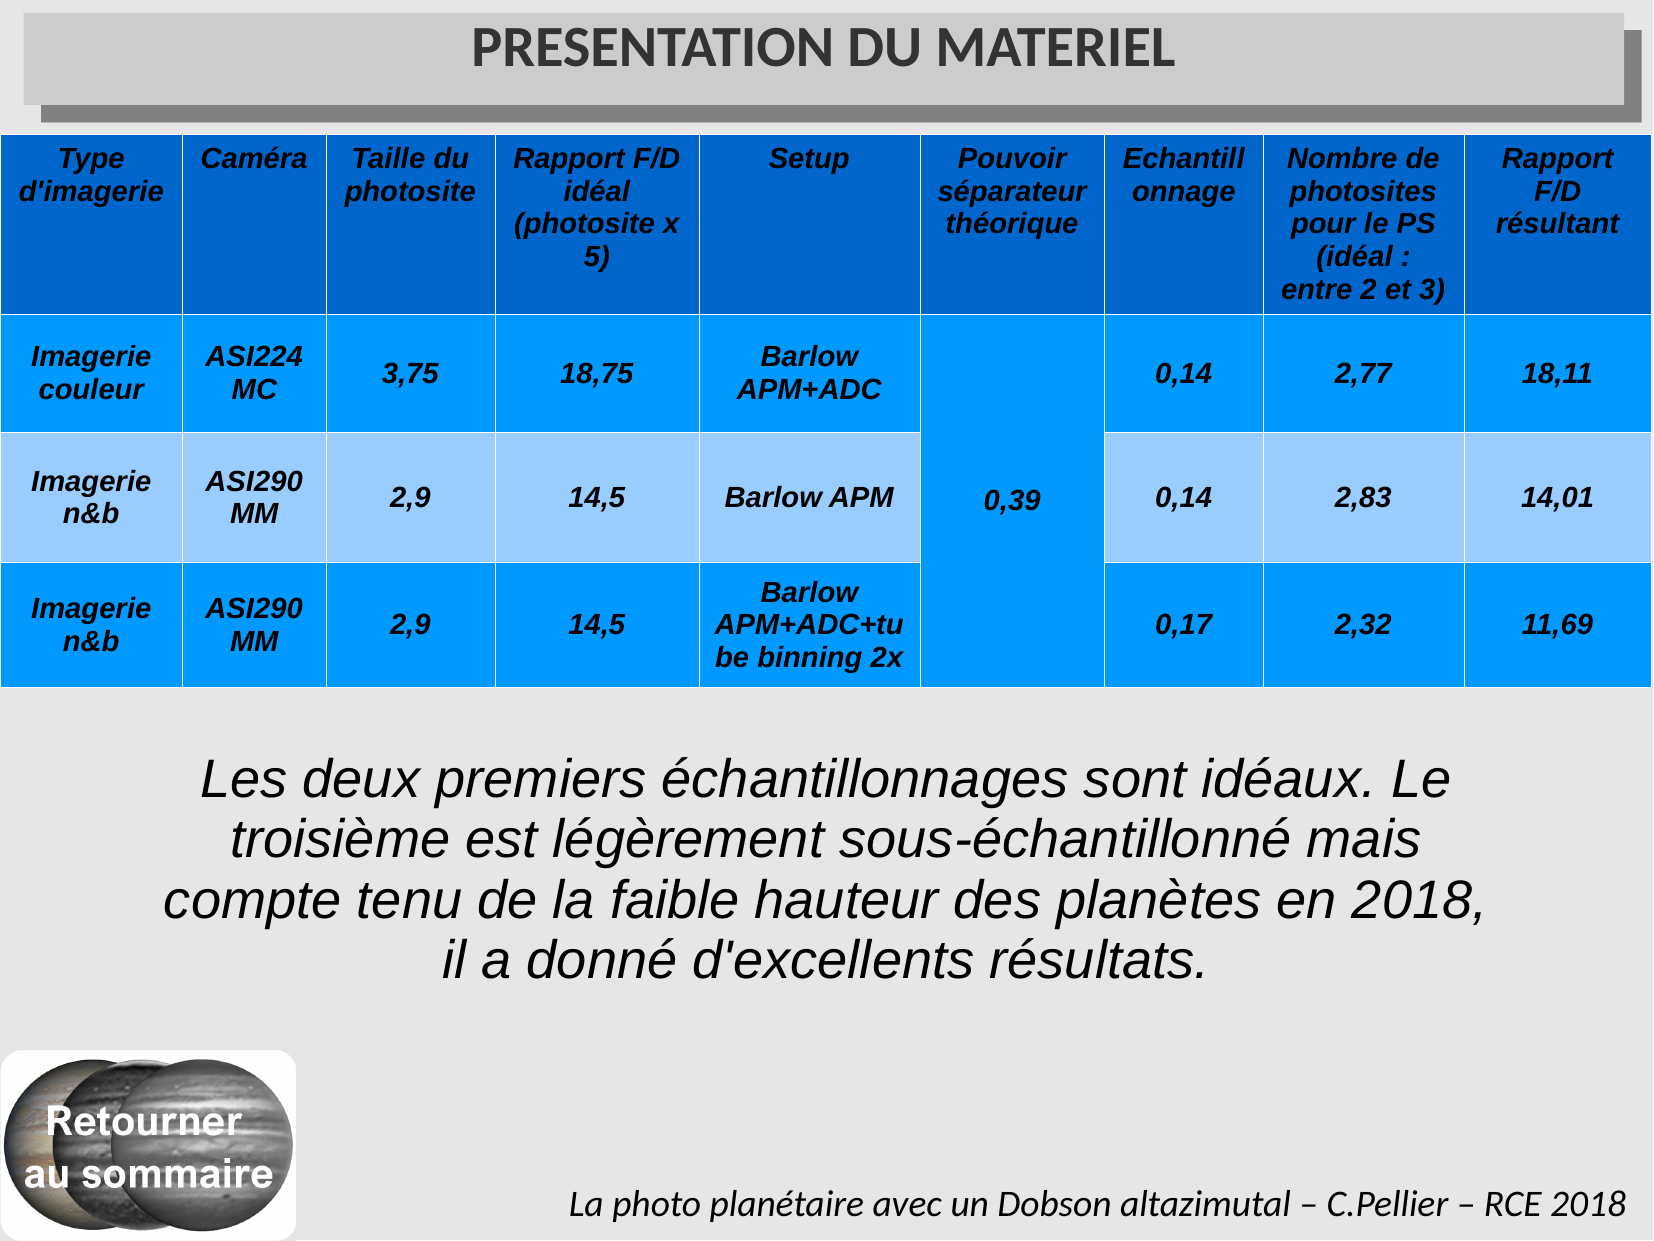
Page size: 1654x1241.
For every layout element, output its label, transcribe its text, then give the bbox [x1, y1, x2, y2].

table_cell 11,69 [1465, 563, 1651, 687]
table_cell 0,39 [921, 315, 1104, 687]
table_cell 2,83 [1264, 433, 1464, 562]
table_cell 3,75 [327, 315, 495, 432]
table_cell 18,75 [496, 315, 699, 432]
table_cell ASI224MC [183, 315, 326, 432]
table_header Taille du photosite [327, 135, 495, 314]
table_cell 18,11 [1465, 315, 1651, 432]
table_cell ASI290MM [183, 563, 326, 687]
table_cell 0,14 [1105, 433, 1263, 562]
table_header Pouvoir séparateur théorique [921, 135, 1104, 314]
table_cell 2,77 [1264, 315, 1464, 432]
table_header Rapport F/D résultant [1465, 135, 1651, 314]
text_box Les deux premiers échantillonnages sont idéaux. Le troisième est légèrement sous-échantillonné mais compte tenu de la faible hauteur des planètes en 2018, il a donné d'excellents résultats. [147, 740, 1506, 997]
table_cell 14,5 [496, 563, 699, 687]
text_box La photo planétaire avec un Dobson altazimutal – C.Pellier – RCE 2018 [431, 1181, 1642, 1241]
picture [0, 1050, 296, 1241]
table_cell 2,9 [327, 563, 495, 687]
table_cell Imagerie n&b [1, 563, 182, 687]
table_header Nombre de photosites pour le PS (idéal : entre 2 et 3) [1264, 135, 1464, 314]
table_header Echantillonnage [1105, 135, 1263, 314]
table_cell Imagerie couleur [1, 315, 182, 432]
table_header Caméra [183, 135, 326, 314]
table_cell Barlow APM+ADC [700, 315, 920, 432]
table_cell 2,9 [327, 433, 495, 562]
table_cell ASI290MM [183, 433, 326, 562]
table_cell 0,17 [1105, 563, 1263, 687]
table_cell Barlow APM+ADC+tube binning 2x [700, 563, 920, 687]
table_header Setup [700, 135, 920, 314]
text_box PRESENTATION DU MATERIEL [23, 12, 1625, 105]
table_cell 14,01 [1465, 433, 1651, 562]
table_header Rapport F/D idéal (photosite x 5) [496, 135, 699, 314]
table_cell 2,32 [1264, 563, 1464, 687]
table_cell 14,5 [496, 433, 699, 562]
table_cell 0,14 [1105, 315, 1263, 432]
table_cell Imagerie n&b [1, 433, 182, 562]
table_cell Barlow APM [700, 433, 920, 562]
table_header Type d'imagerie [1, 135, 182, 314]
